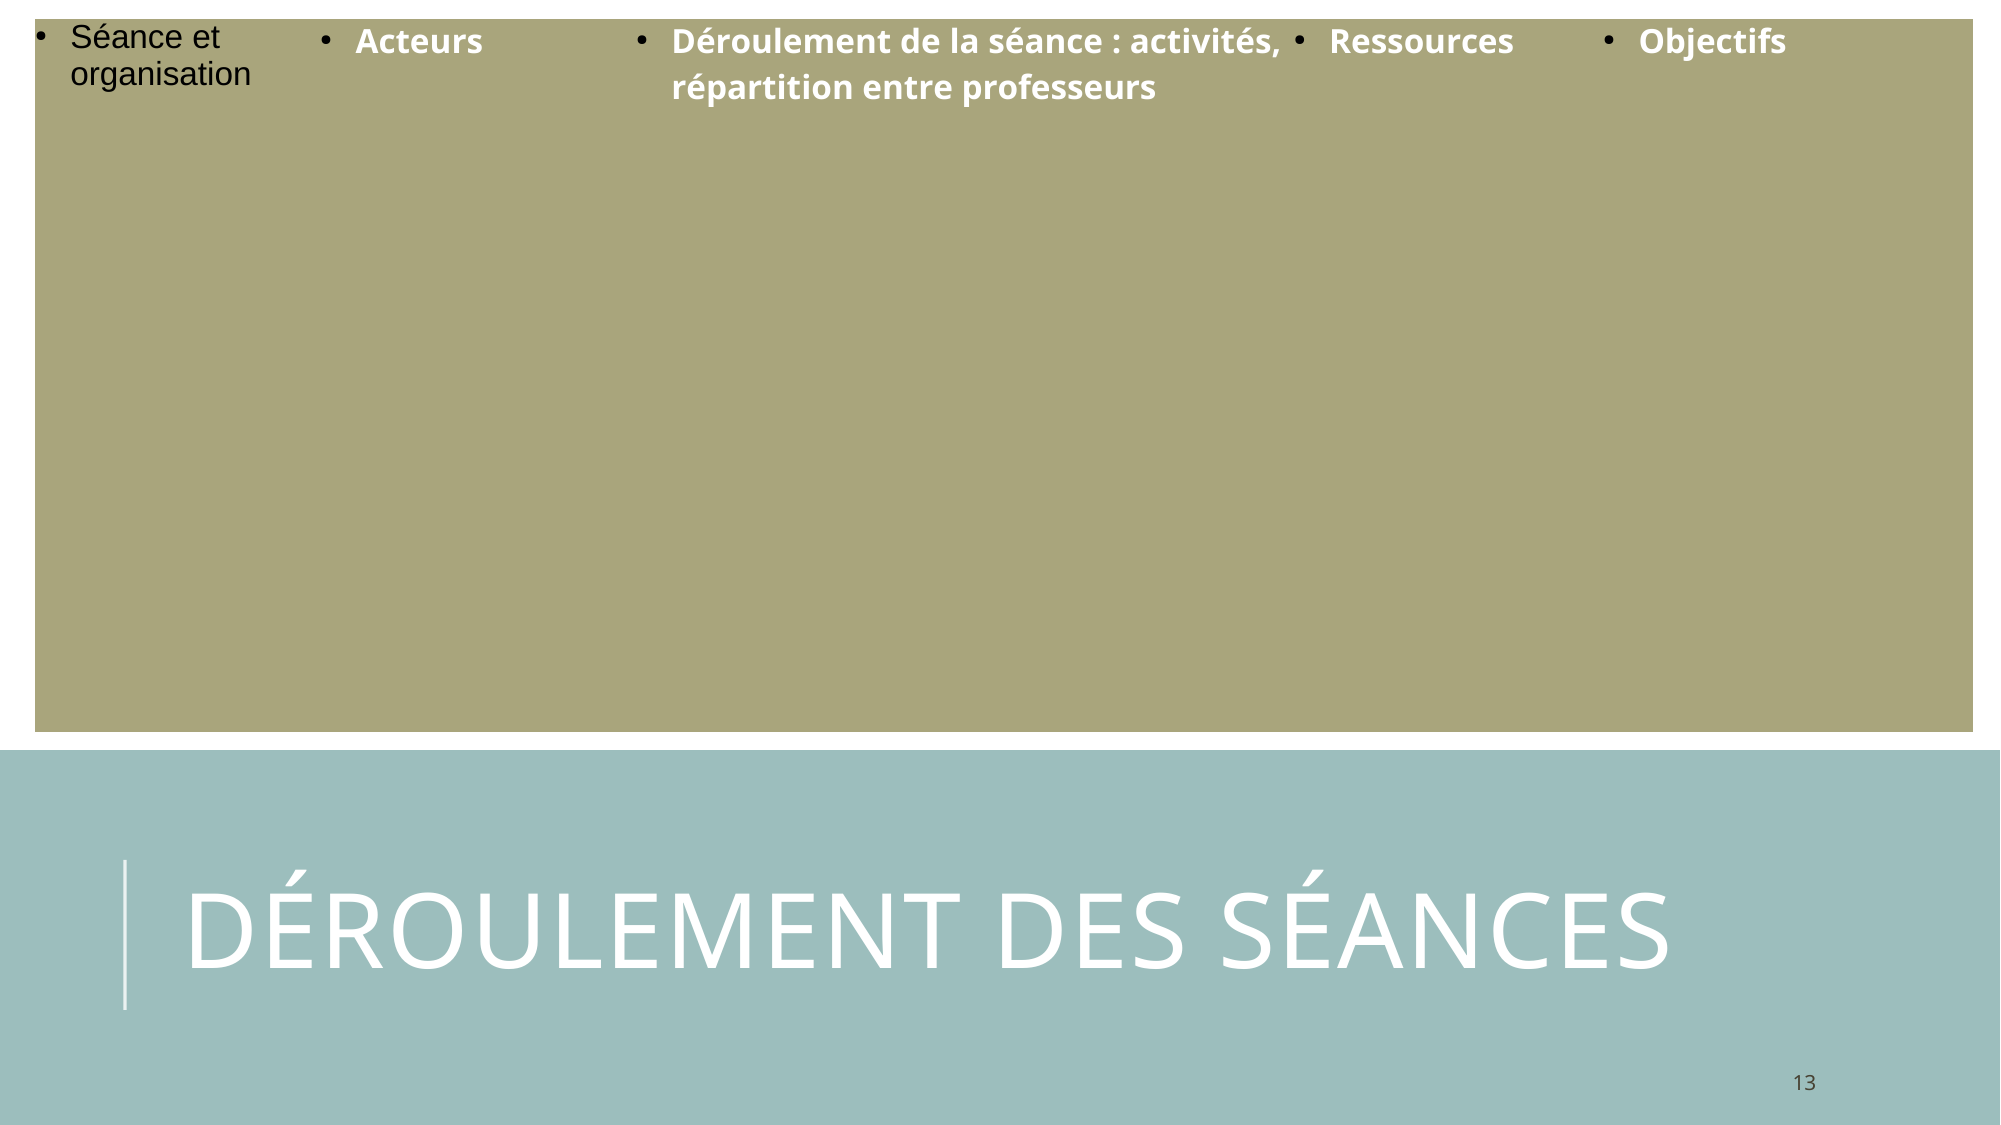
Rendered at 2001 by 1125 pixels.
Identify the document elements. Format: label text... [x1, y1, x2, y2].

table_cell [35, 136, 320, 434]
title Déroulement des séances [168, 815, 1763, 1062]
table_cell [320, 434, 636, 732]
table_header Objectifs [1603, 19, 1973, 136]
table_cell [320, 136, 636, 434]
table_cell [35, 434, 320, 732]
text_box 13 [1777, 1061, 1938, 1107]
table_cell [1294, 434, 1603, 732]
table_header Déroulement de la séance : activités, répartition entre professeurs [636, 19, 1294, 136]
table_cell [1294, 136, 1603, 434]
table_header Acteurs [320, 19, 636, 136]
table_cell [1603, 434, 1973, 732]
table_header Séance et organisation [35, 19, 320, 136]
table_cell [1603, 136, 1973, 434]
table_header Ressources [1294, 19, 1603, 136]
table_cell [636, 434, 1294, 732]
table_cell [636, 136, 1294, 434]
text_box [0, 0, 2000, 1125]
